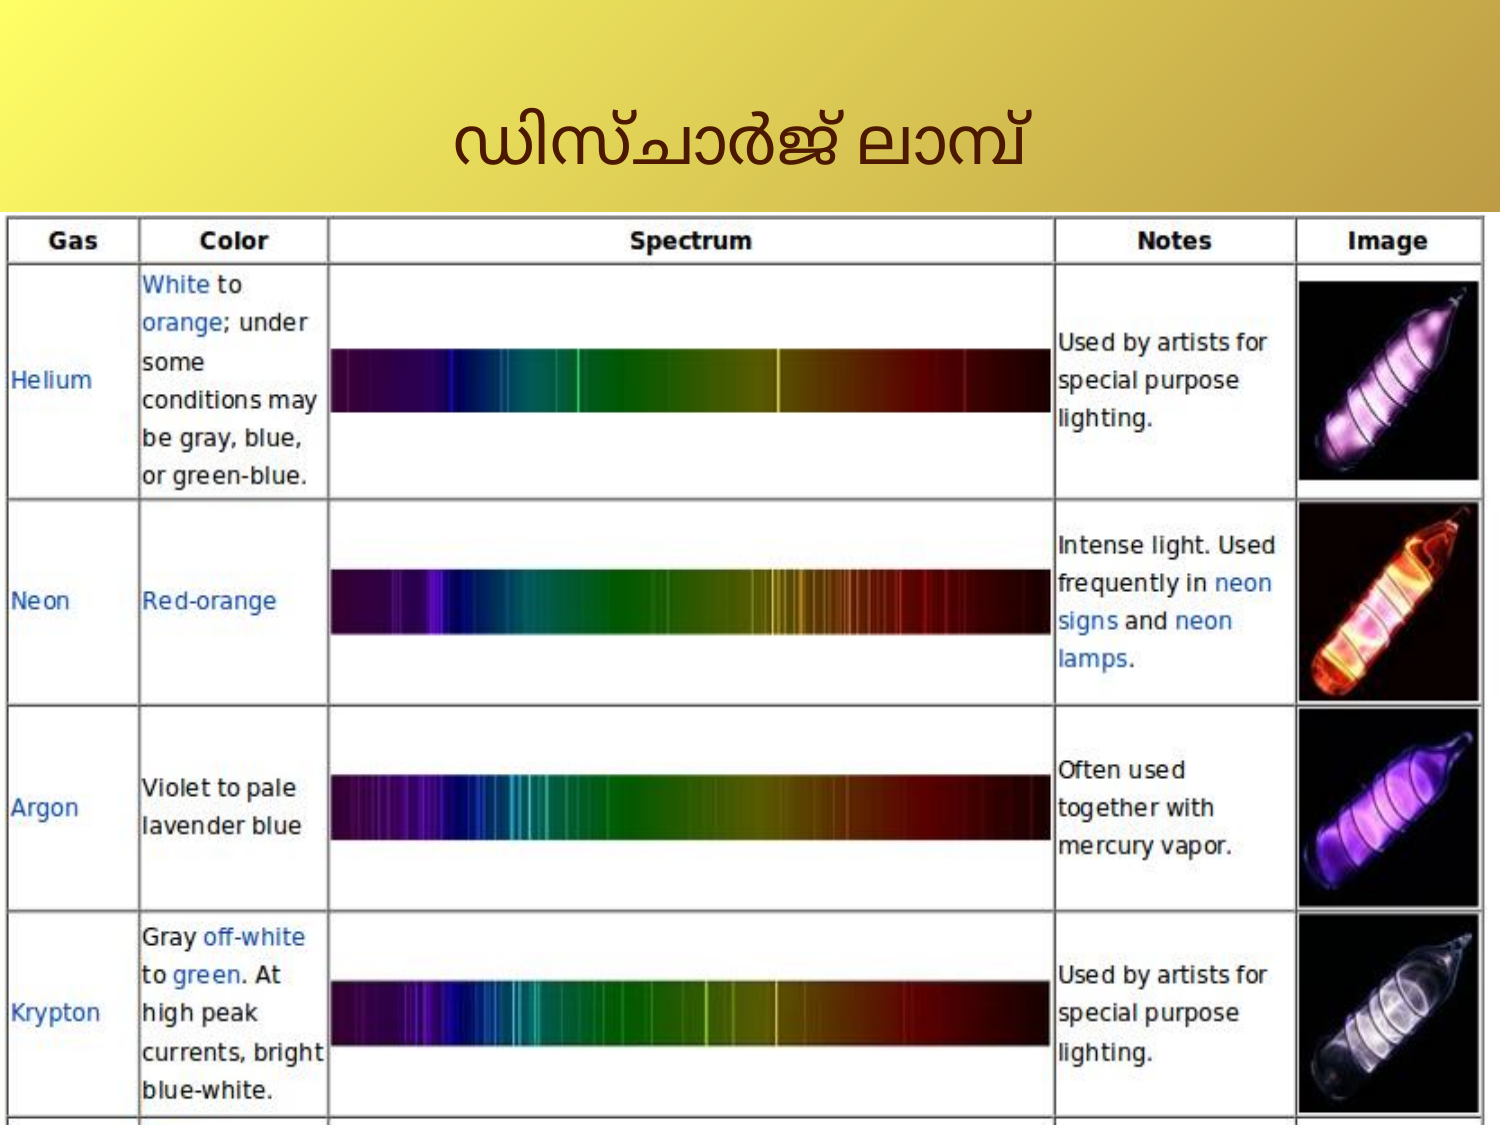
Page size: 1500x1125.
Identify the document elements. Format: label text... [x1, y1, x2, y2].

picture [0, 212, 1500, 1125]
title ഡിസ്ചാര്‍ജ് ലാമ്പ് [112, 75, 1387, 212]
